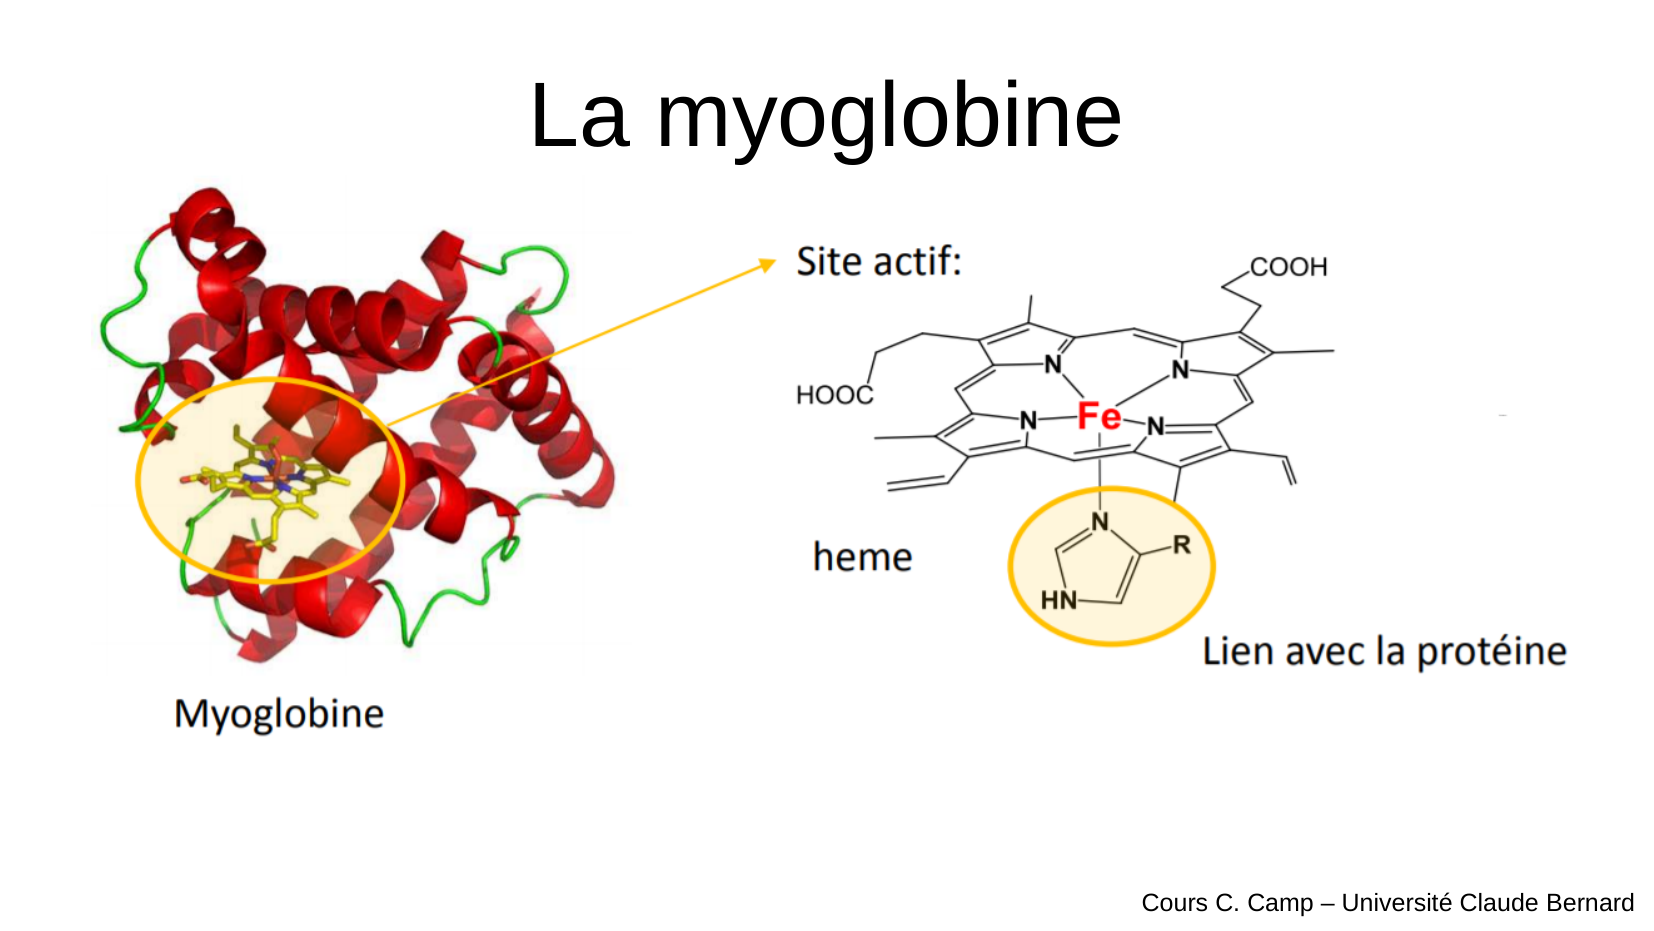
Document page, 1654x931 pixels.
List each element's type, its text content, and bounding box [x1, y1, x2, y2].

text_box Cours C. Camp – Université Claude Bernard [1126, 881, 1654, 931]
title La myoglobine [82, 37, 1571, 172]
picture [70, 172, 1594, 763]
